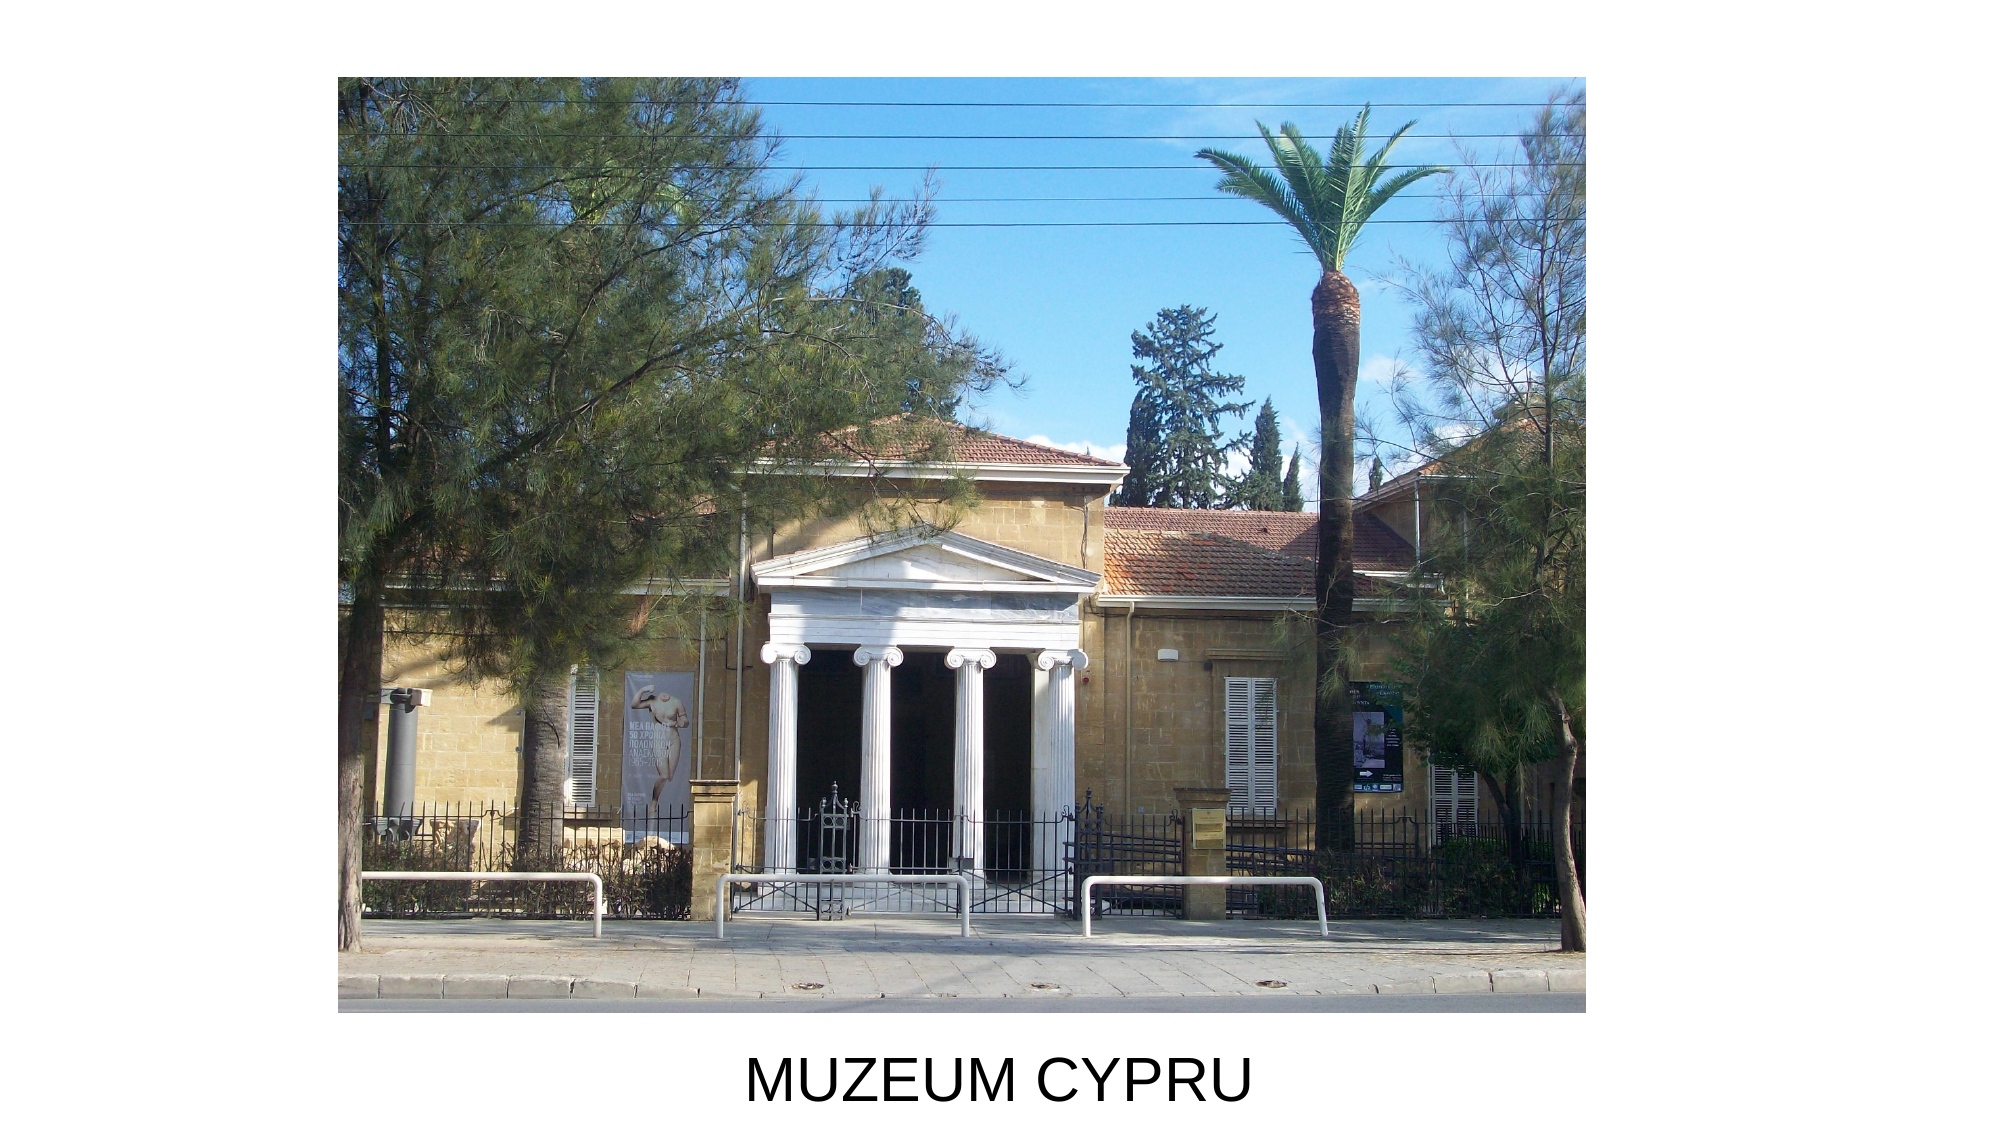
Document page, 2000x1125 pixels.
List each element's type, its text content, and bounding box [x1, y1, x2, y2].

picture [338, 77, 1586, 1013]
text_box MUZEUM CYPRU [604, 1023, 1395, 1125]
